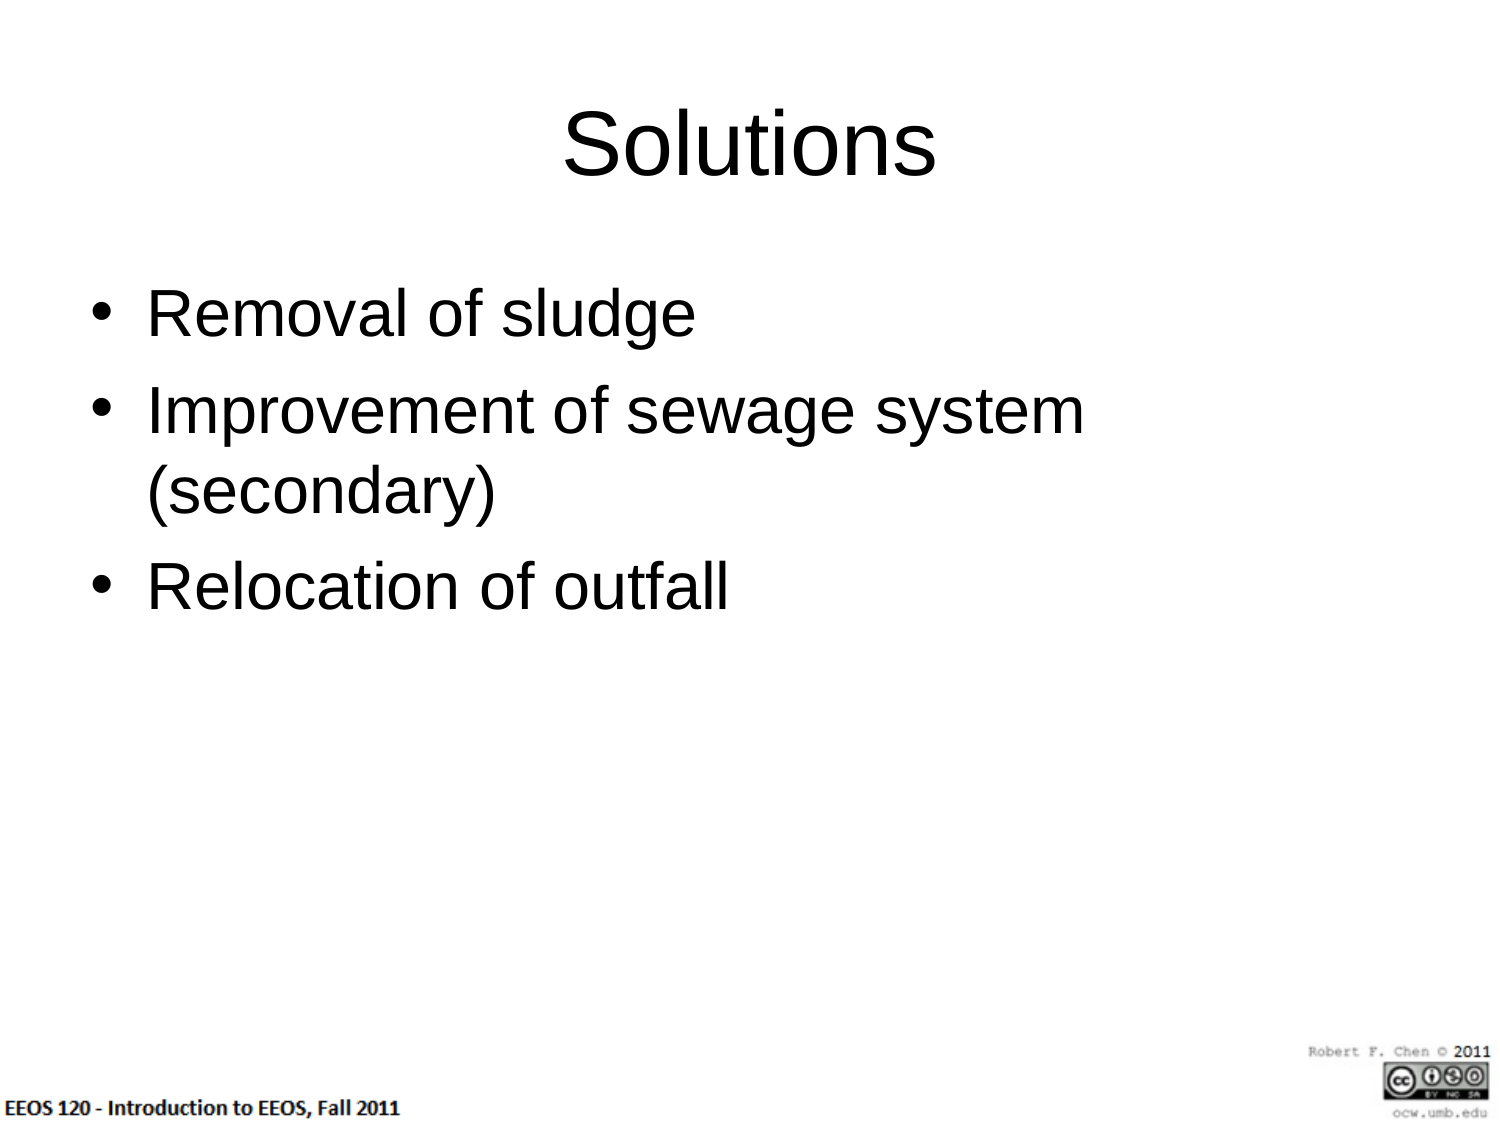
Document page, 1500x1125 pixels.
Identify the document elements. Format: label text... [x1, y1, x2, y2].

list Removal of sludge Improvement of sewage system (secondary) Relocation of outfall [75, 262, 1426, 1006]
picture [0, 1090, 405, 1125]
picture [1301, 1040, 1500, 1125]
title Solutions [75, 45, 1426, 233]
